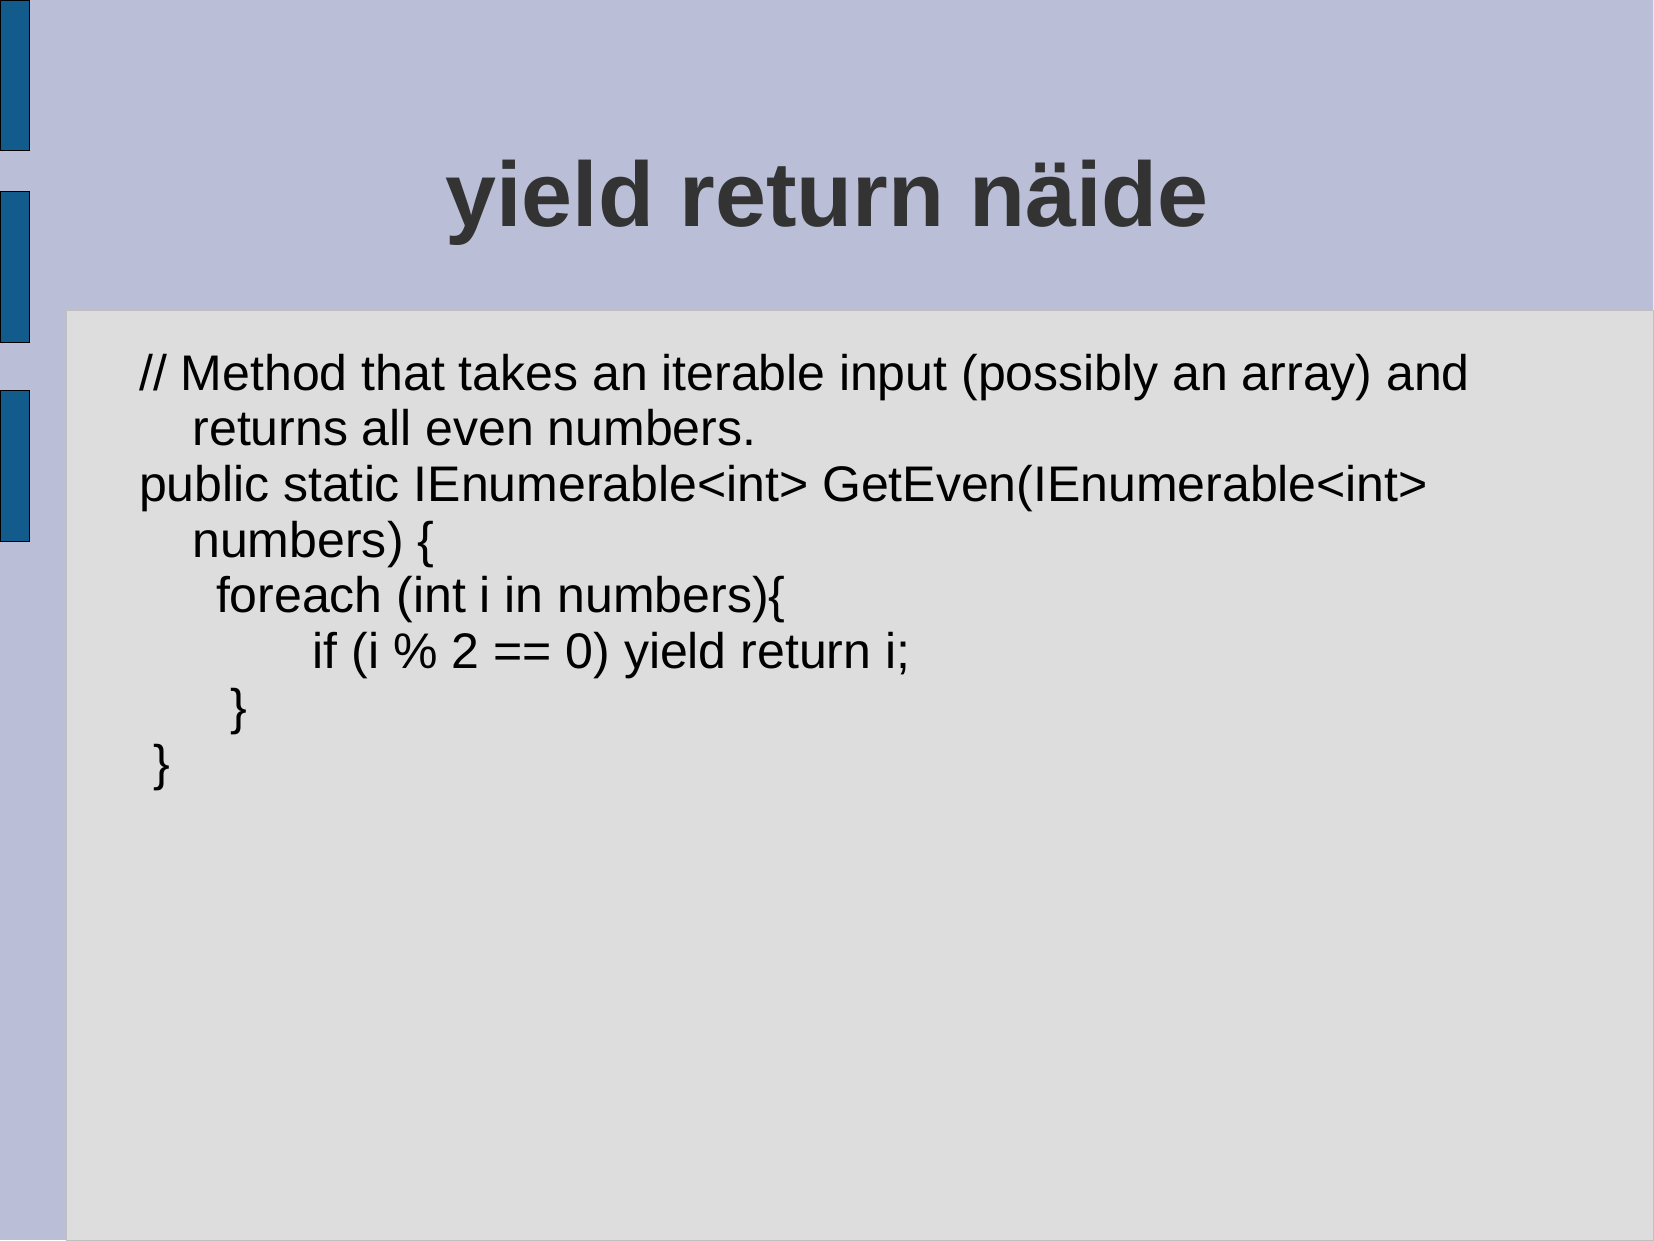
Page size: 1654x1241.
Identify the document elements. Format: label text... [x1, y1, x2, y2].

title yield return näide [121, 91, 1534, 299]
list // Method that takes an iterable input (possibly an array) and returns all even numbers. public static IEnumerable<int> GetEven(IEnumerable<int> numbers) { foreach (int i in numbers){ if (i % 2 == 0) yield return i; } } [121, 344, 1534, 1127]
